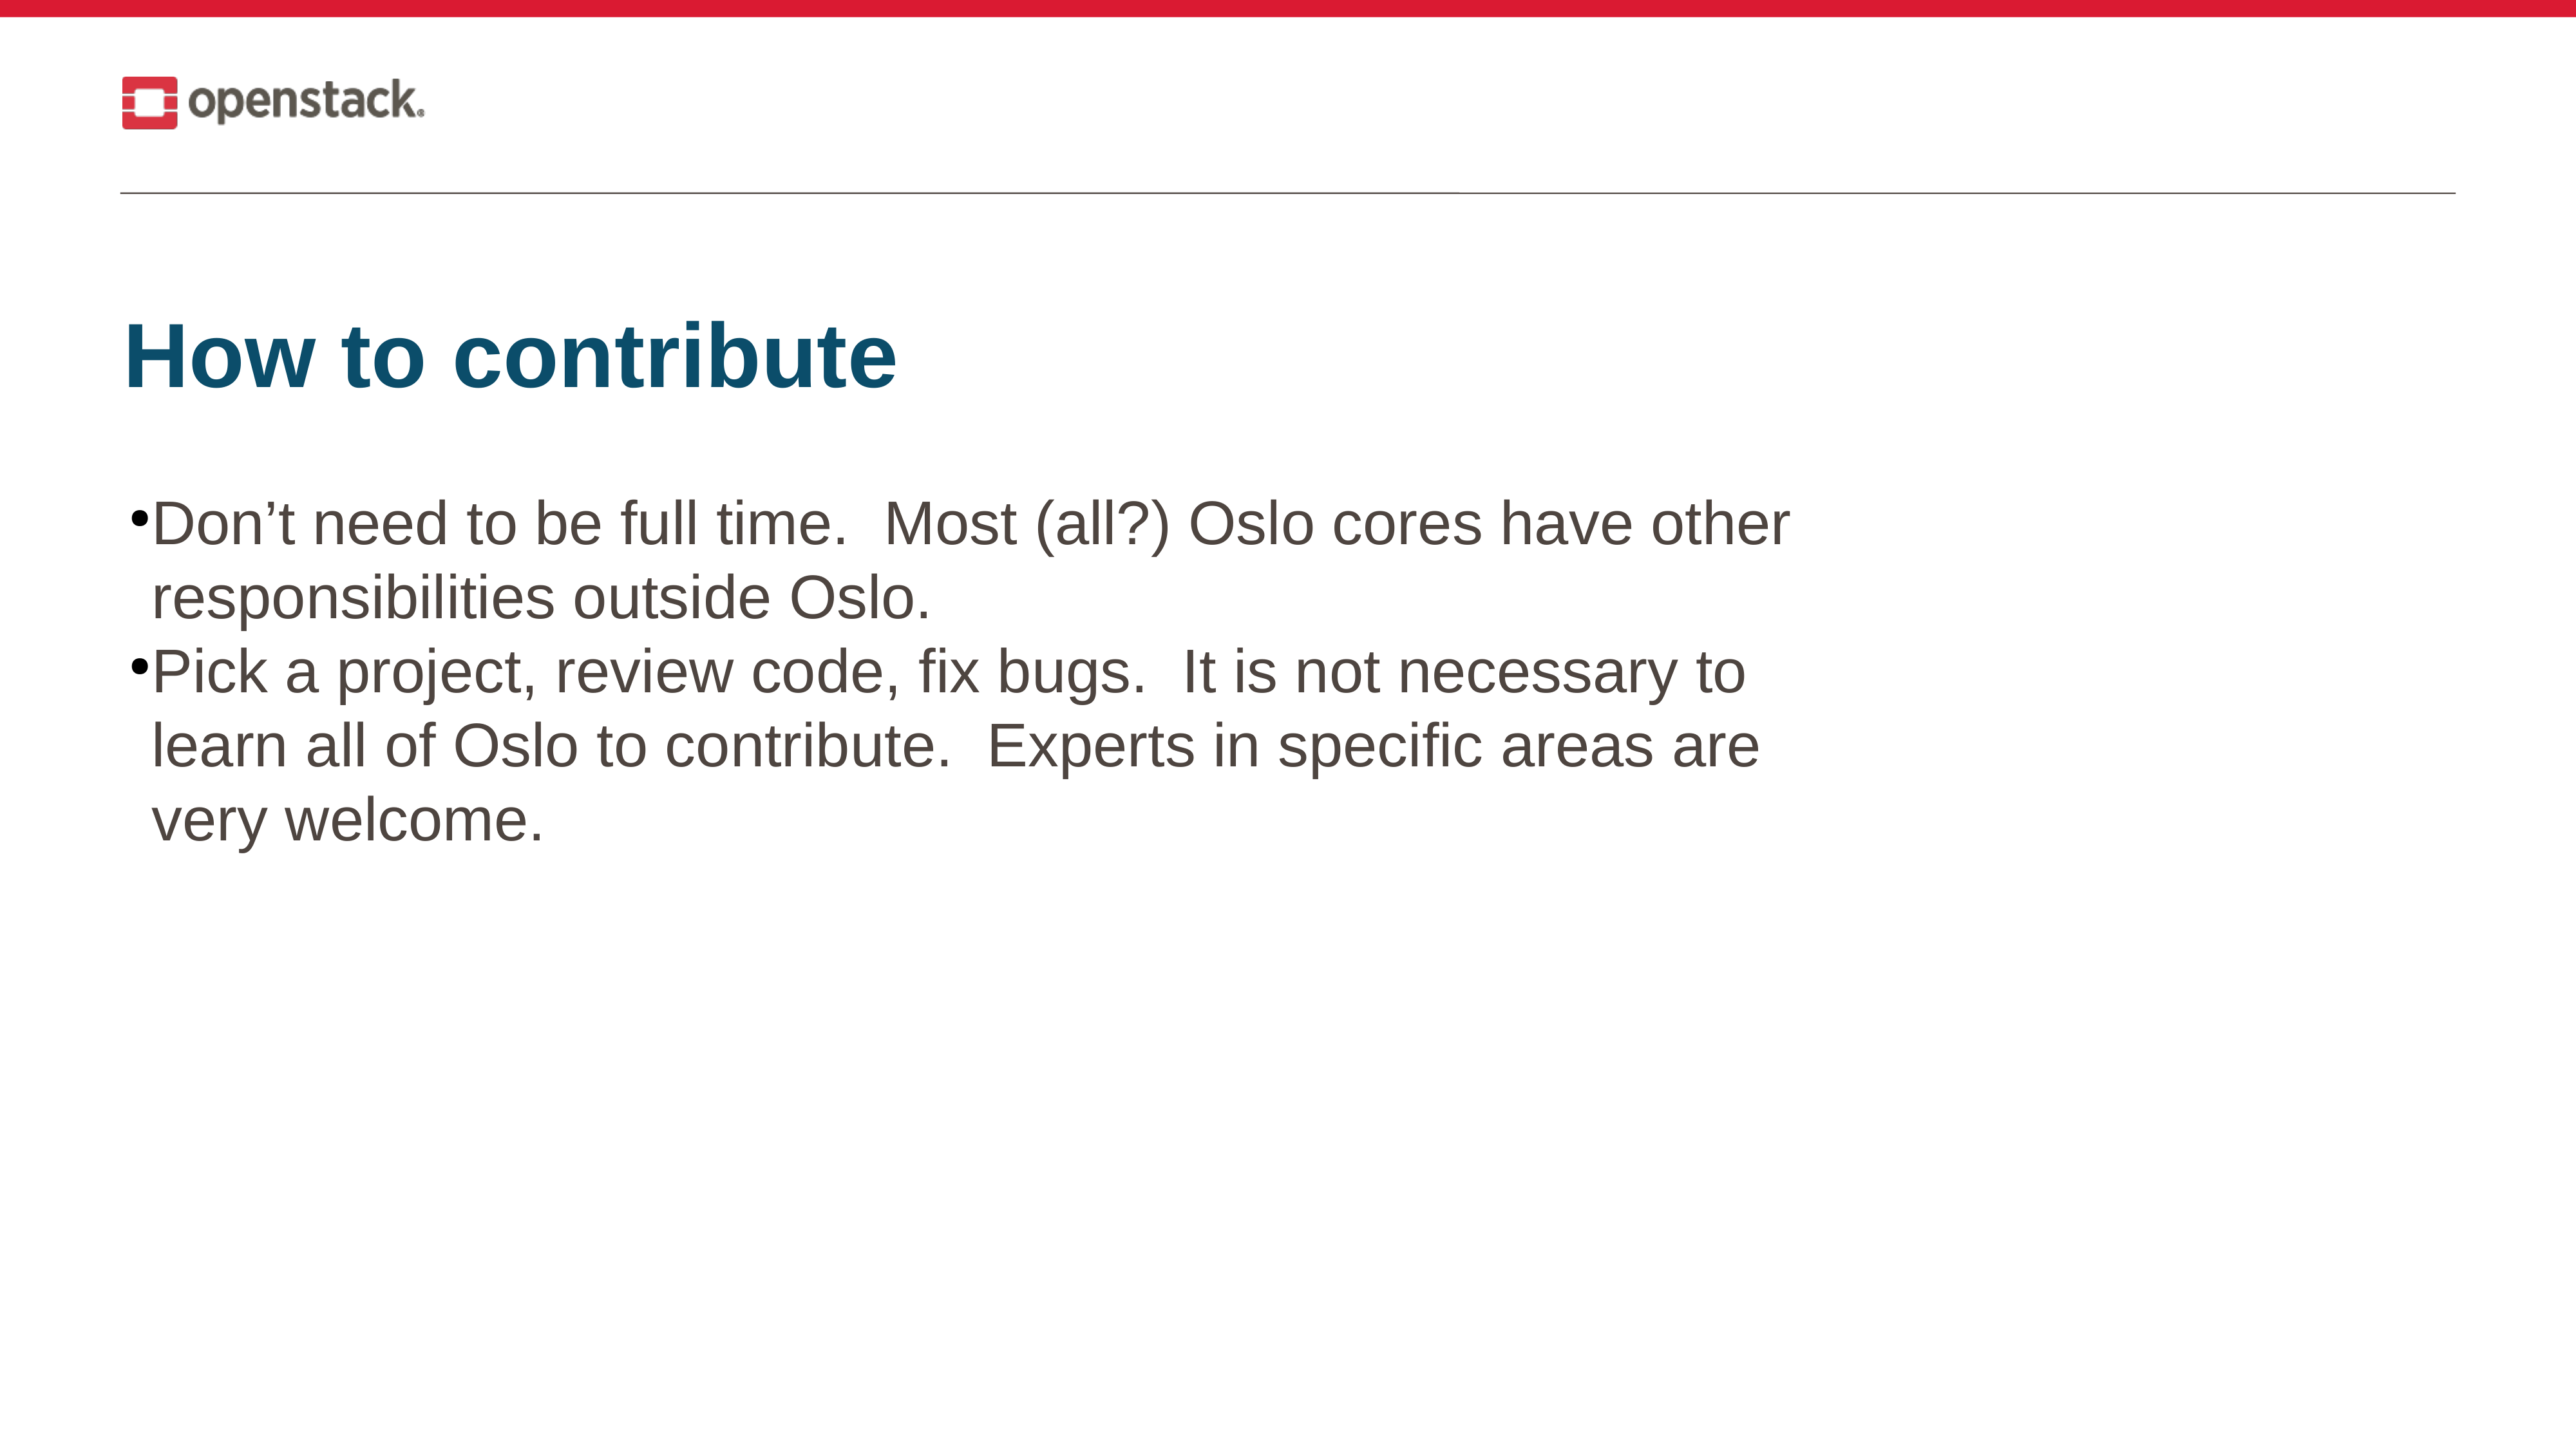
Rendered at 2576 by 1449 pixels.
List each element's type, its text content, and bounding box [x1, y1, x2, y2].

picture [122, 77, 426, 131]
text_box Don’t need to be full time. Most (all?) Oslo cores have other responsibilities outside Oslo. Pick a project, review code, fix bugs. It is not necessary to learn all of Oslo to contribute. Experts in specific areas are very welcome. [123, 477, 1803, 1408]
text_box How to contribute [118, 260, 1198, 411]
